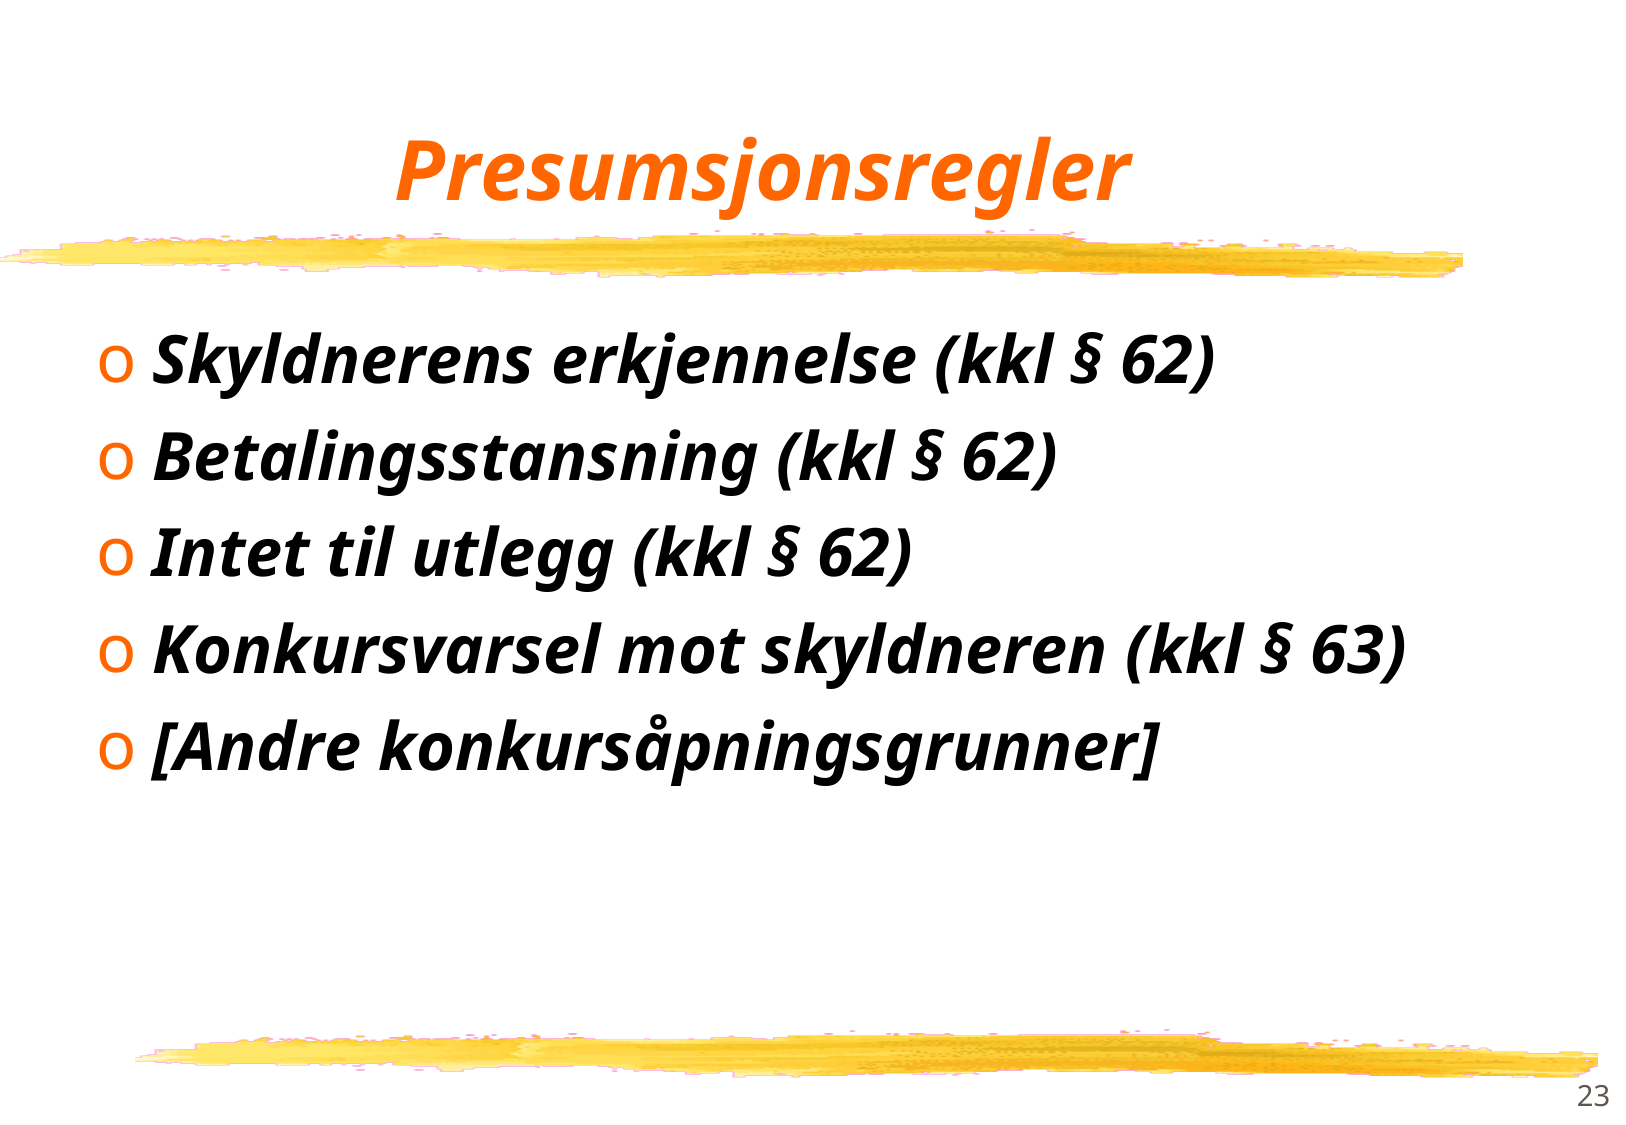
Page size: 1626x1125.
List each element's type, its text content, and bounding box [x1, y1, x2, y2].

list Skyldnerens erkjennelse (kkl § 62) Betalingsstansning (kkl § 62) Intet til utlegg (kkl § 62) Konkursvarsel mot skyldneren (kkl § 63) [Andre konkursåpningsgrunner] [81, 309, 1535, 1001]
text_box <number> [1516, 1050, 1626, 1125]
picture [0, 224, 1463, 288]
picture [135, 1024, 1598, 1088]
title Presumsjonsregler [72, 37, 1454, 225]
